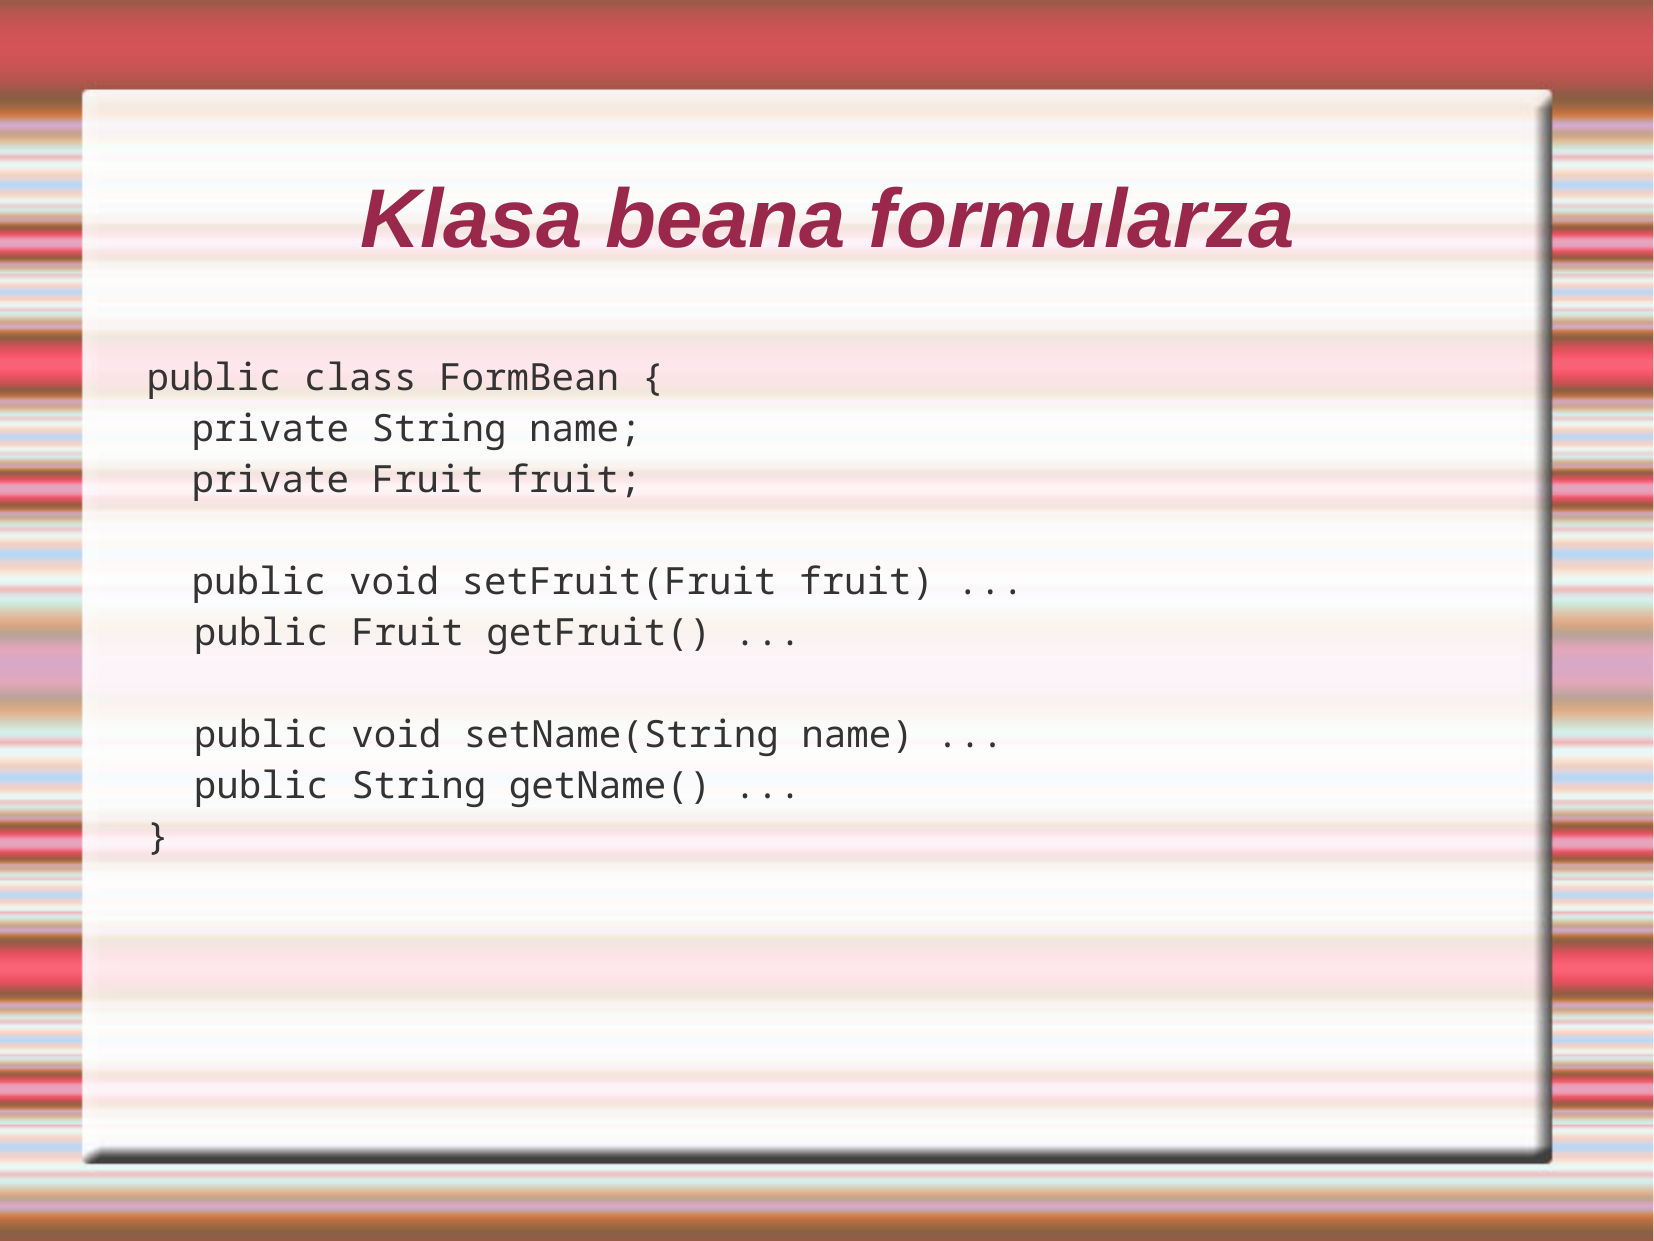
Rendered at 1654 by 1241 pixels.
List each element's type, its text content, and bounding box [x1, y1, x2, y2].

list public class FormBean { private String name; private Fruit fruit; public void setFruit(Fruit fruit) ... public Fruit getFruit() ... public void setName(String name) ... public String getName() ... } [134, 350, 1516, 1133]
picture [0, 0, 1654, 1241]
title Klasa beana formularza [121, 114, 1534, 322]
